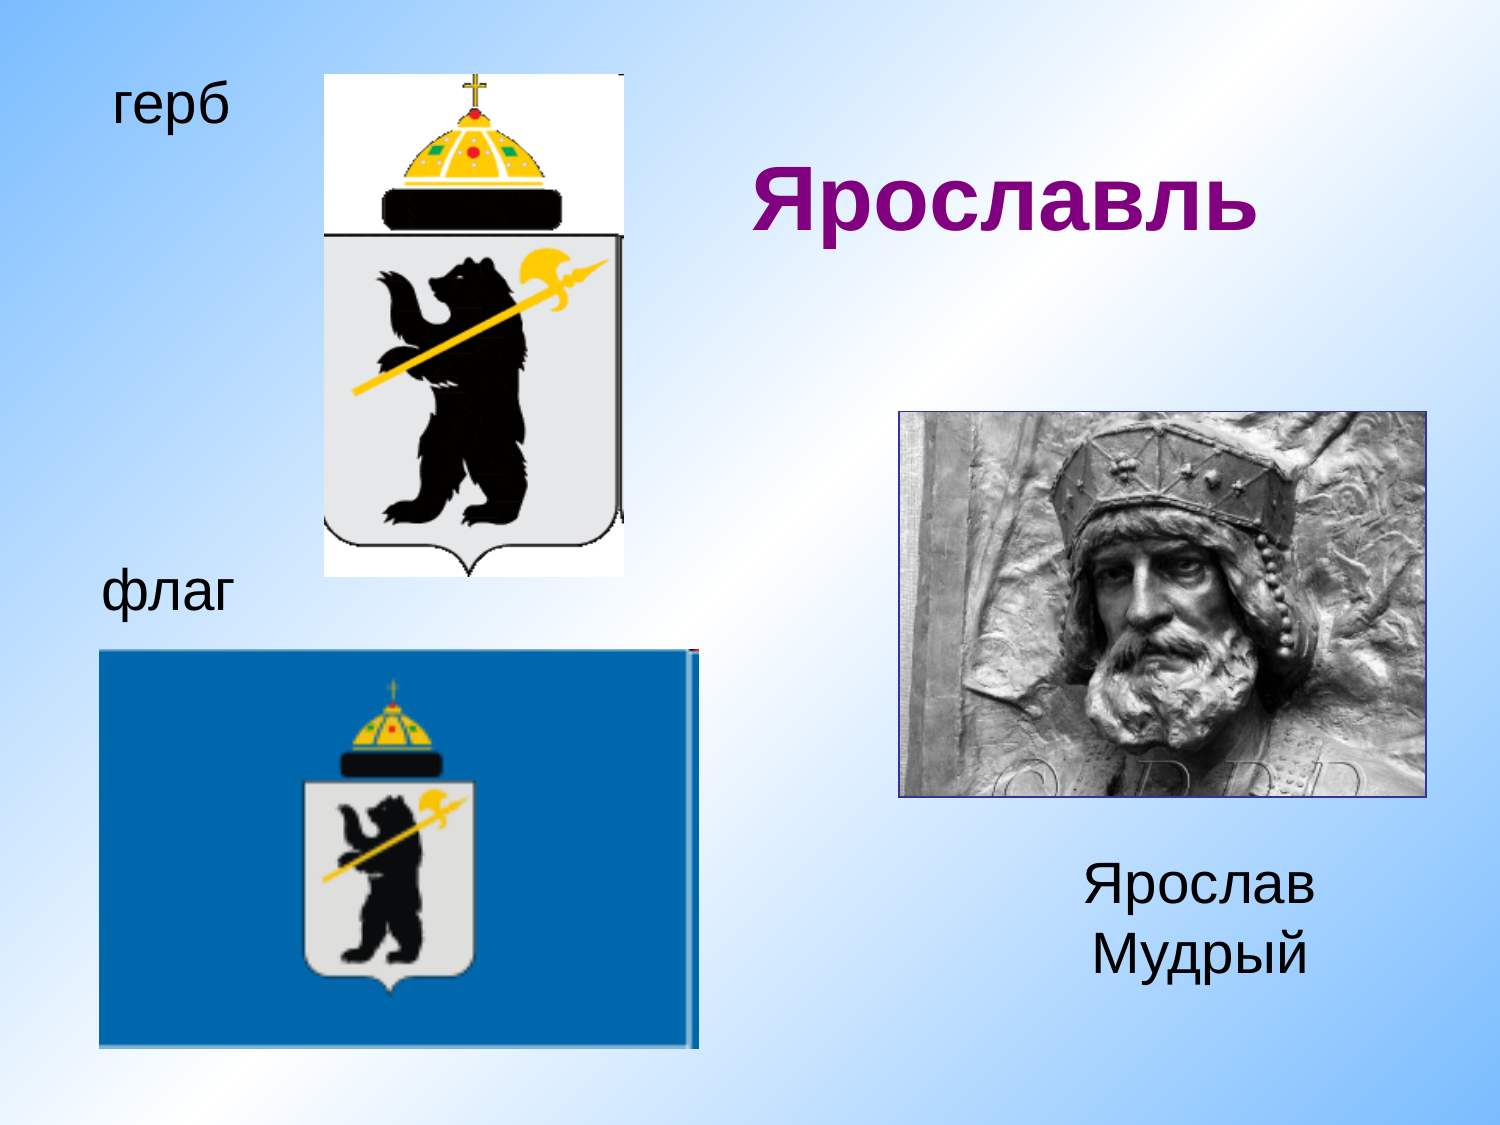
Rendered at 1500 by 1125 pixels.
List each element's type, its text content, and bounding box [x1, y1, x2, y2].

title Ярославль [562, 99, 1450, 288]
picture [324, 75, 624, 577]
text_box Ярослав Мудрый [1037, 837, 1362, 993]
picture [99, 650, 699, 1049]
text_box герб [62, 50, 280, 150]
picture [900, 412, 1426, 797]
text_box флаг [37, 537, 300, 638]
